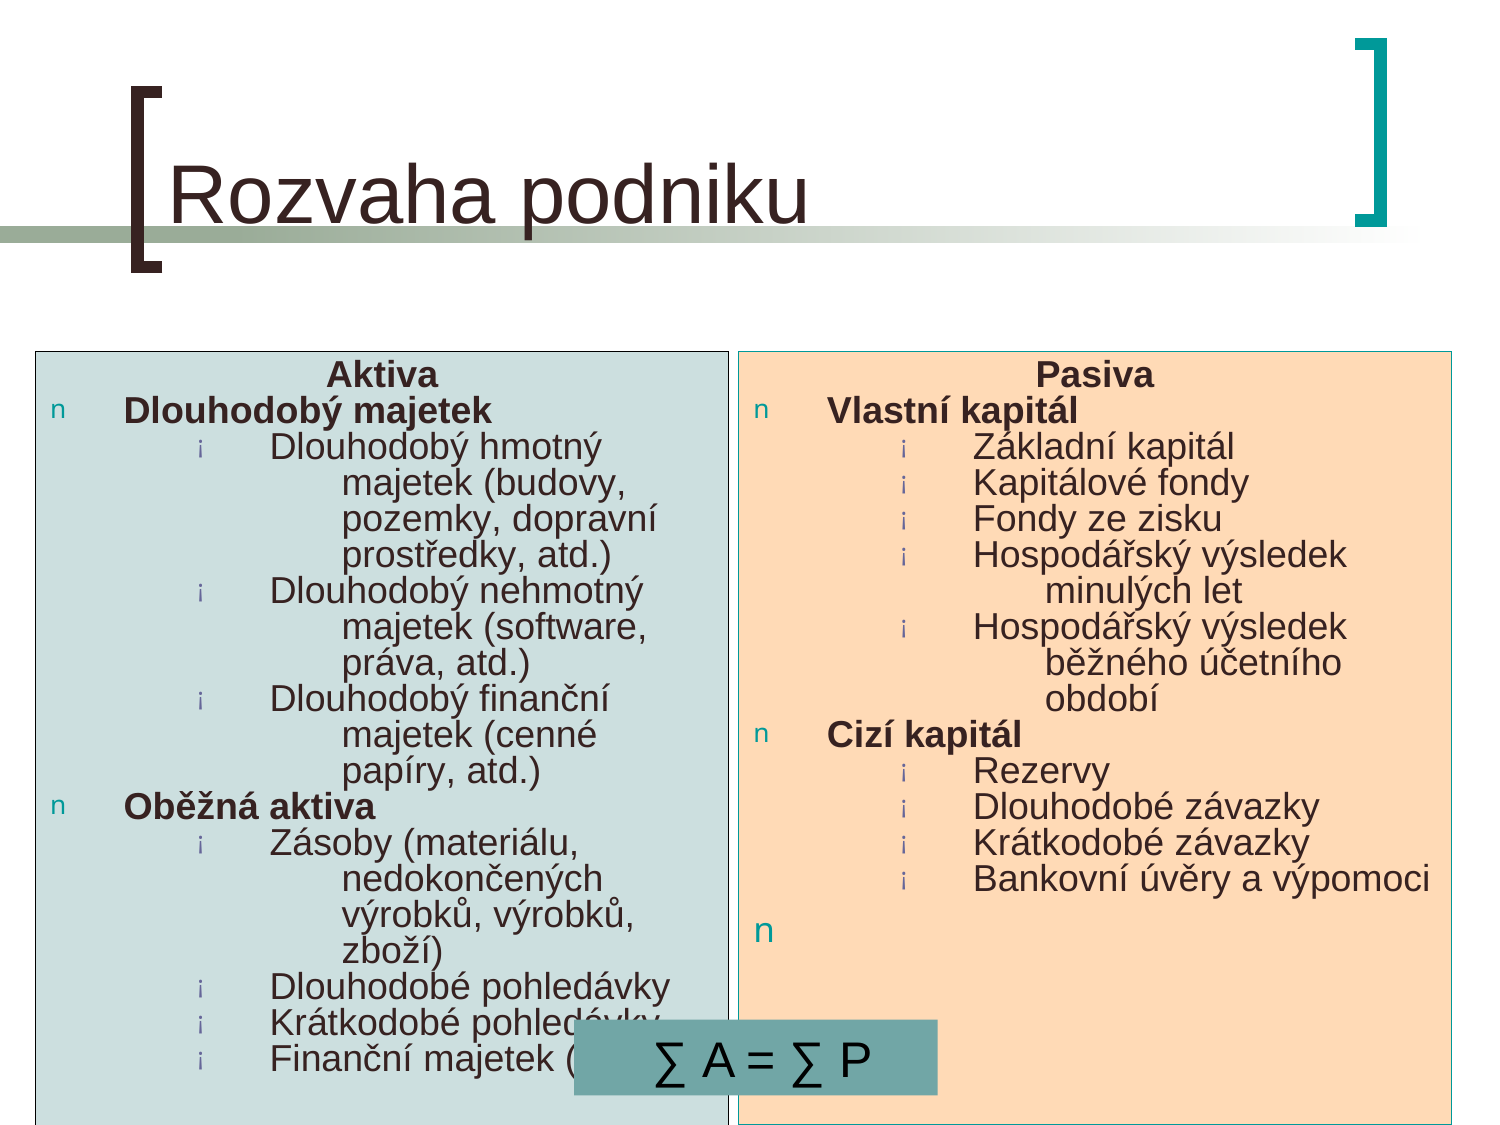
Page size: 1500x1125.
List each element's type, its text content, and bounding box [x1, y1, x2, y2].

title Rozvaha podniku [152, 15, 1328, 248]
text_box Pasiva Vlastní kapitál Základní kapitál Kapitálové fondy Fondy ze zisku Hospodářský výsledek minulých let Hospodářský výsledek běžného účetního období Cizí kapitál Rezervy Dlouhodobé závazky Krátkodobé závazky Bankovní úvěry a výpomoci [738, 351, 1452, 1125]
text_box ∑ A = ∑ P [574, 1019, 938, 1096]
text_box Aktiva Dlouhodobý majetek Dlouhodobý hmotný majetek (budovy, pozemky, dopravní prostředky, atd.) Dlouhodobý nehmotný majetek (software, práva, atd.) Dlouhodobý finanční majetek (cenné papíry, atd.) Oběžná aktiva Zásoby (materiálu, nedokončených výrobků, výrobků, zboží) Dlouhodobé pohledávky Krátkodobé pohledávky Finanční majetek (peníze) [35, 351, 729, 1125]
